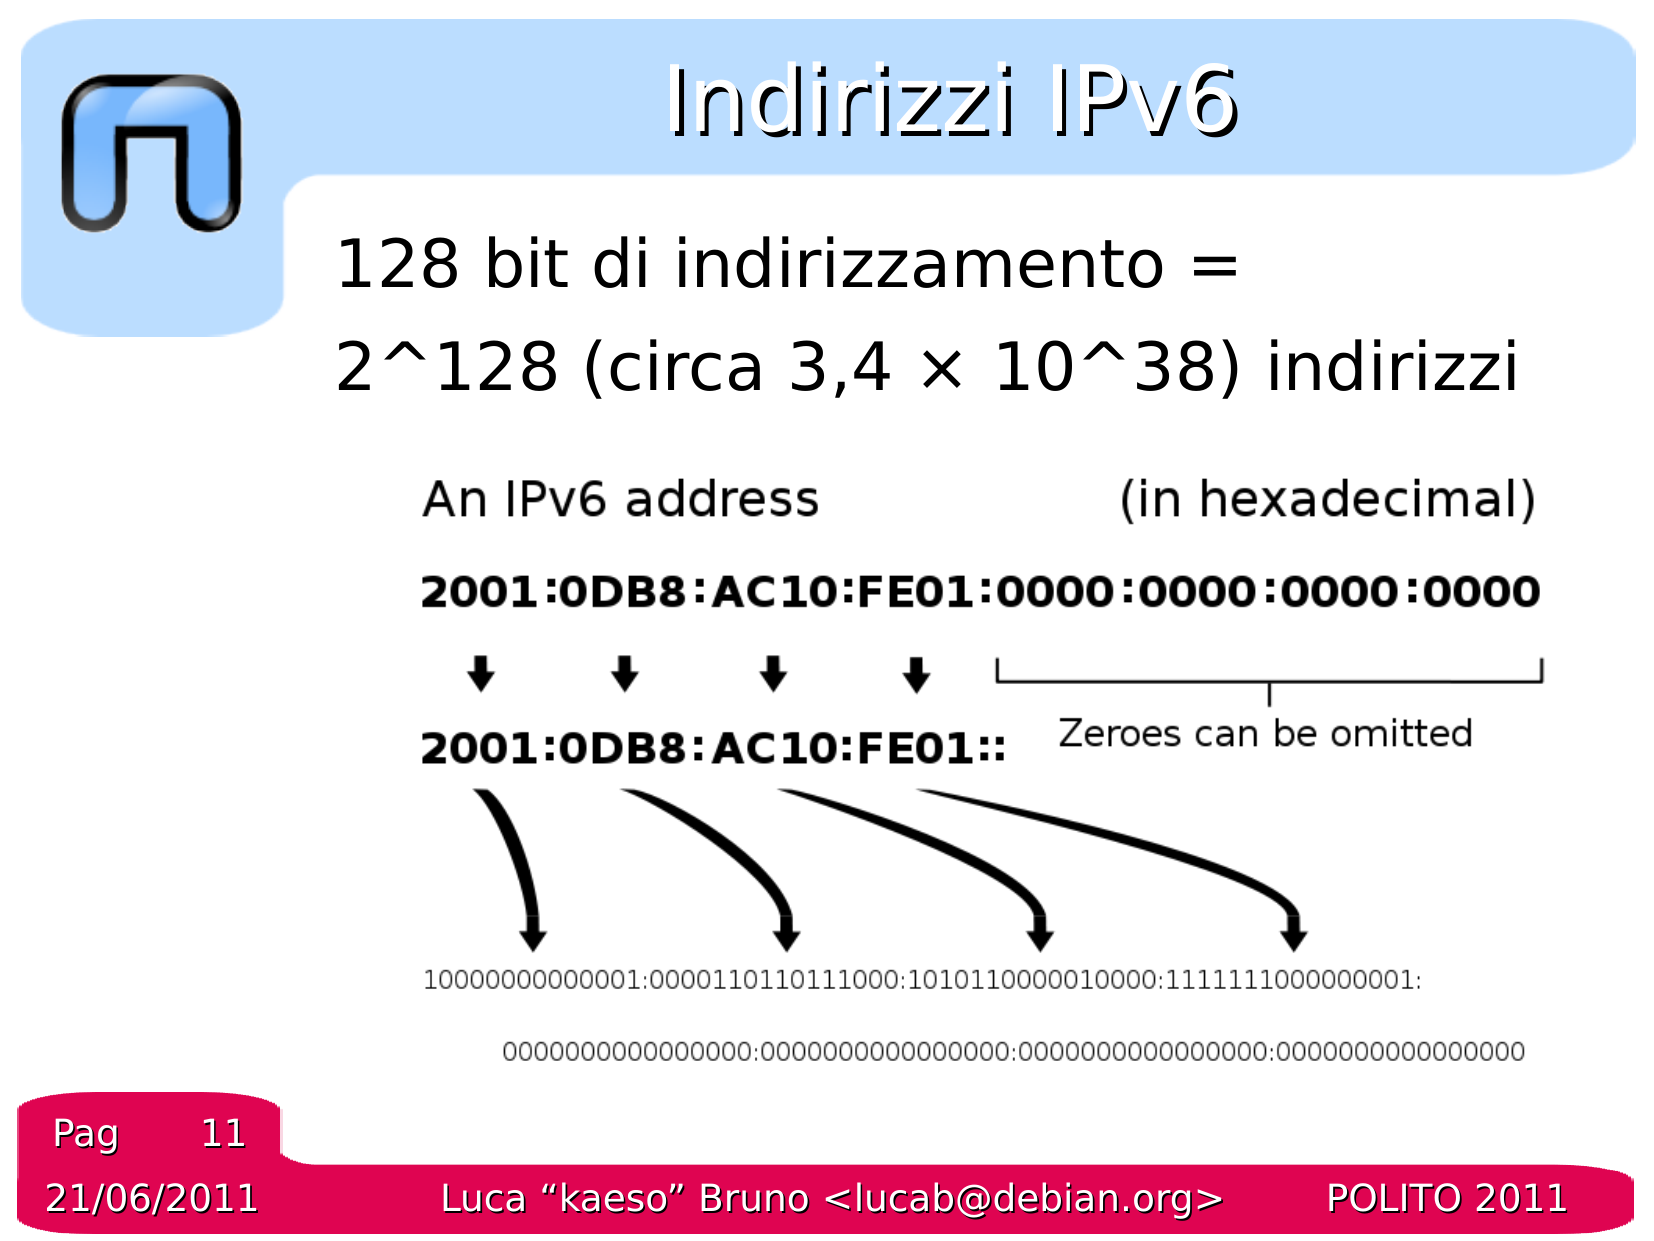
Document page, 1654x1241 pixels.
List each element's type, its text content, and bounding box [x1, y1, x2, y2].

title Indirizzi IPv6 [265, 3, 1636, 196]
text_box 21/06/2011 [29, 1169, 284, 1241]
text_box 128 bit di indirizzamento = 2^128 (circa 3,4 × 10^38) indirizzi [319, 218, 1595, 414]
text_box Pag <numero> [38, 1104, 424, 1178]
picture [0, 19, 1636, 337]
text_box Luca “kaeso” Bruno <lucab@debian.org> POLITO 2011 [425, 1169, 1585, 1241]
picture [17, 418, 1634, 1234]
